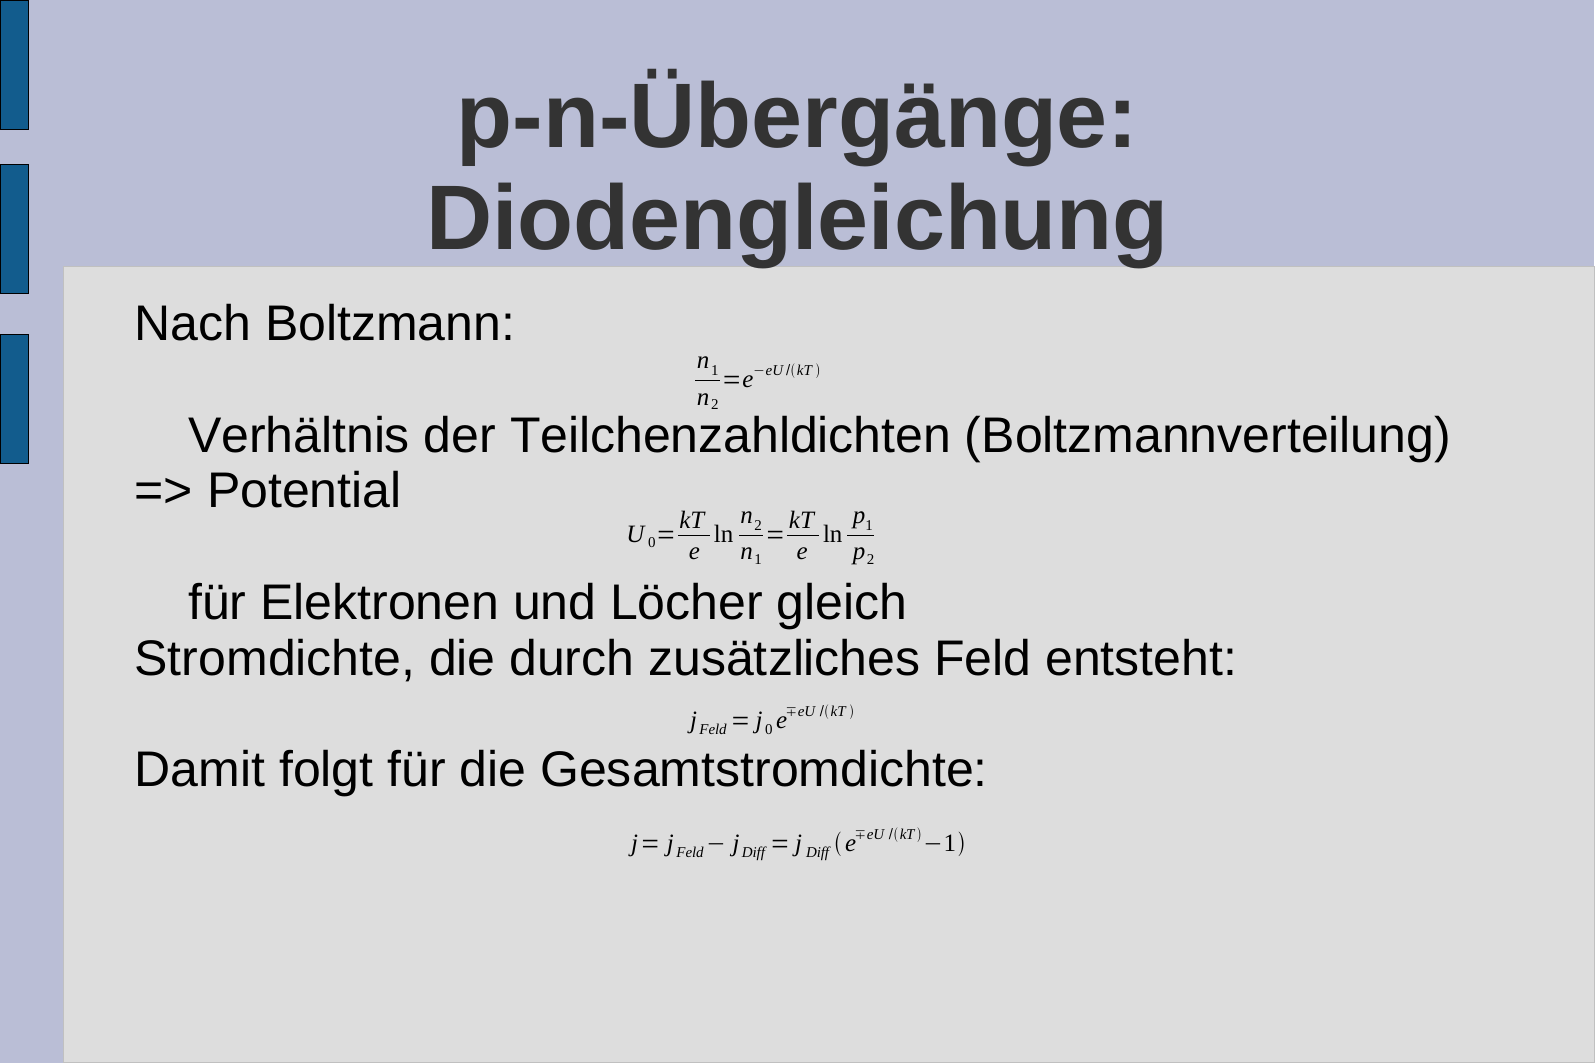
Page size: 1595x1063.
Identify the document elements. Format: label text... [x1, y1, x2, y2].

title p-n-Übergänge: Diodengleichung [117, 64, 1479, 270]
list Nach Boltzmann: Verhältnis der Teilchenzahldichten (Boltzmannverteilung) => Potential für Elektronen und Löcher gleich Stromdichte, die durch zusätzliches Feld entsteht: Damit folgt für die Gesamtstromdichte: [117, 295, 1479, 966]
chart [679, 703, 860, 739]
chart [620, 826, 971, 862]
chart [620, 501, 883, 569]
chart [687, 347, 827, 414]
